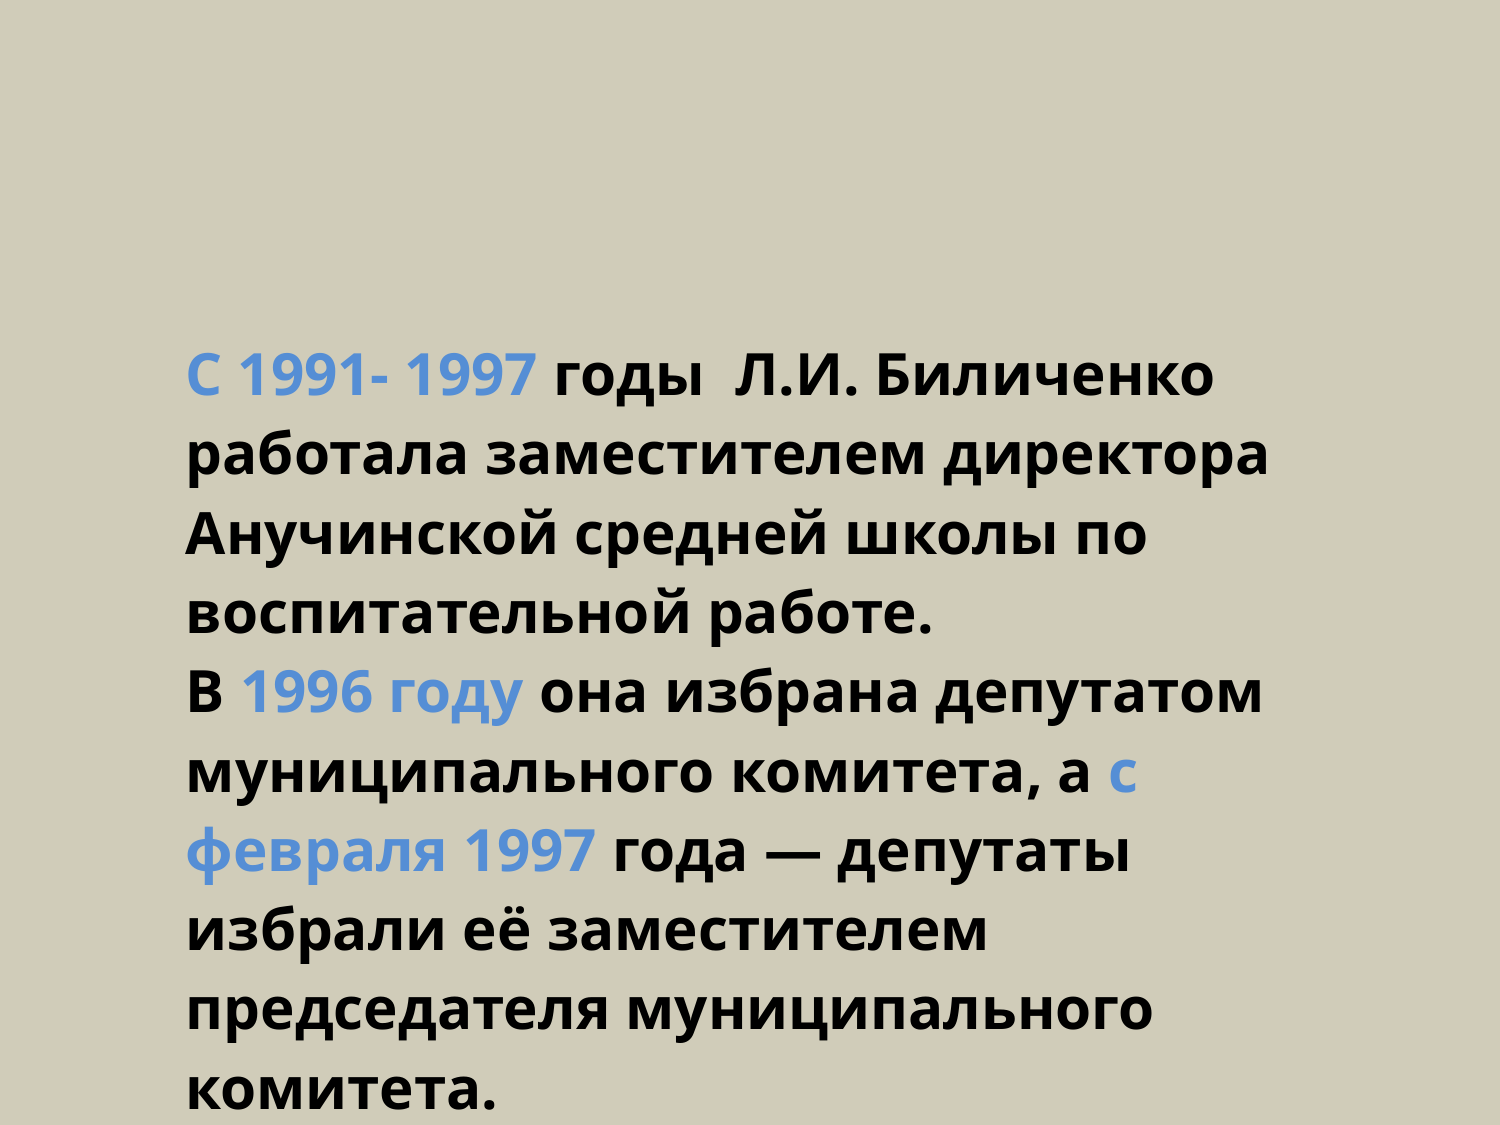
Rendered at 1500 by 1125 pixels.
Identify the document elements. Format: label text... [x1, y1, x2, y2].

text_box С 1991- 1997 годы Л.И. Биличенко работала заместителем директора Анучинской средней школы по воспитательной работе. В 1996 году она избрана депутатом муниципального комитета, а с февраля 1997 года — депутаты избрали её заместителем председателя муниципального комитета. [171, 326, 1344, 1125]
